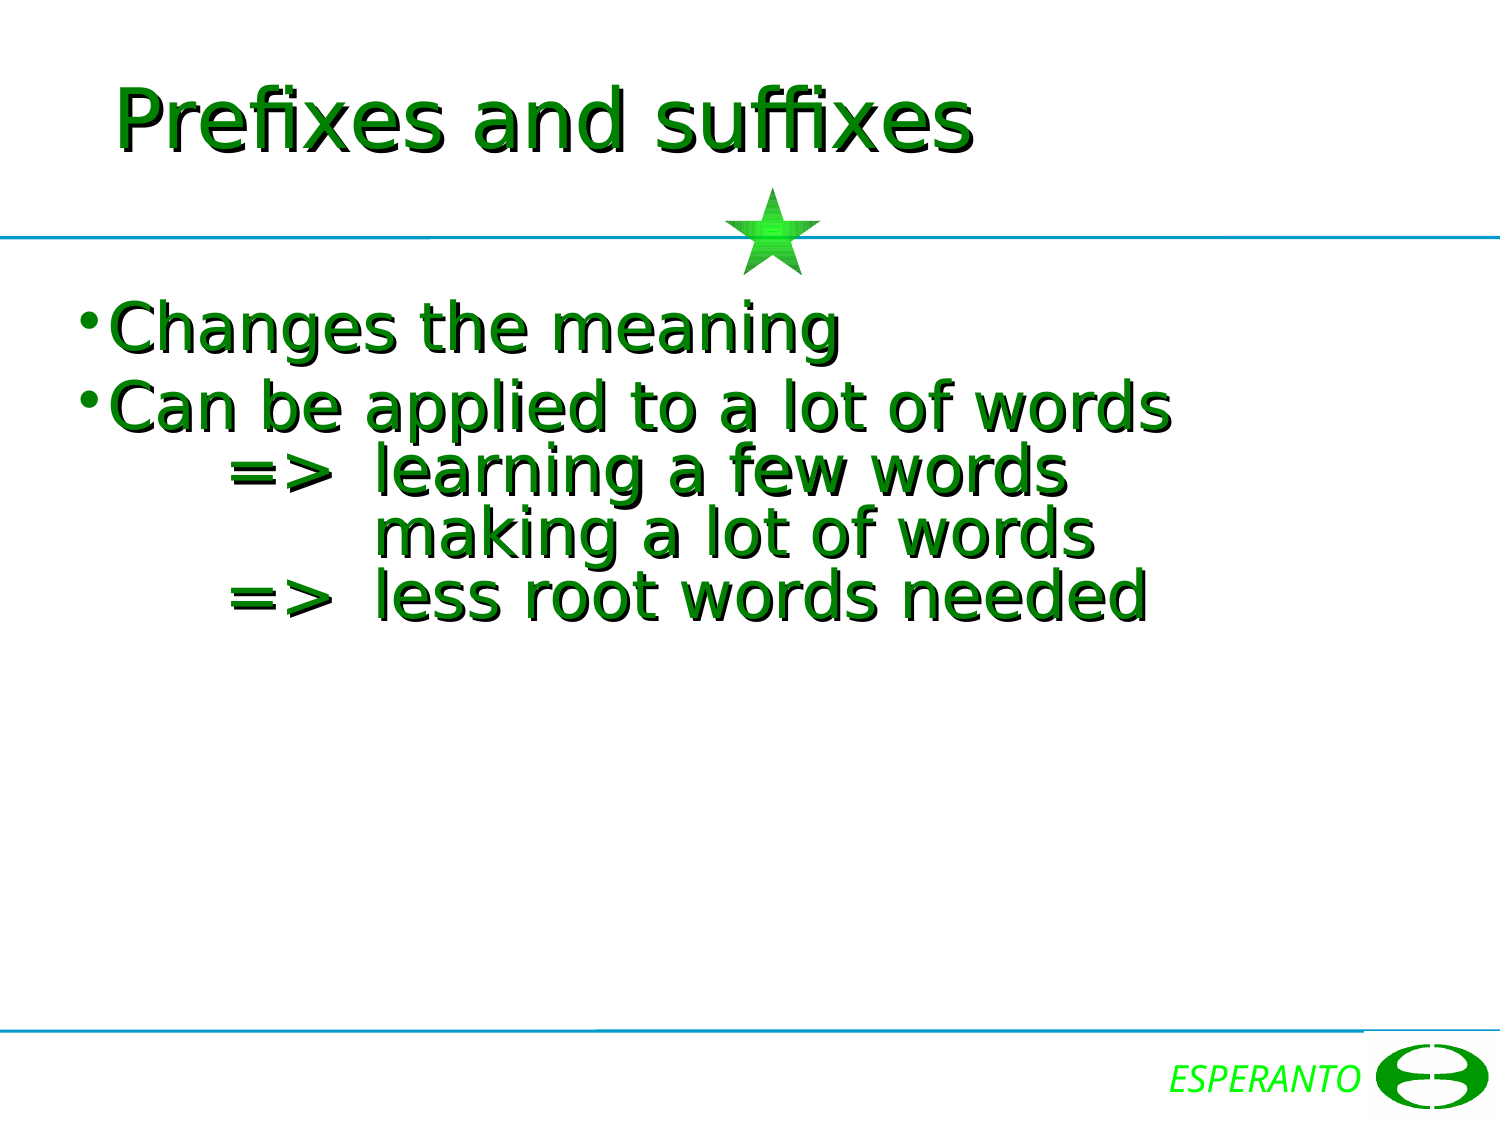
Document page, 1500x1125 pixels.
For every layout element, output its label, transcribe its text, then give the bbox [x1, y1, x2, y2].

title Prefixes and suffixes [112, 5, 1448, 245]
list Changes the meaning Can be applied to a lot of words => learning a few words making a lot of words => less root words needed [78, 299, 1448, 1004]
picture [1364, 1032, 1500, 1122]
